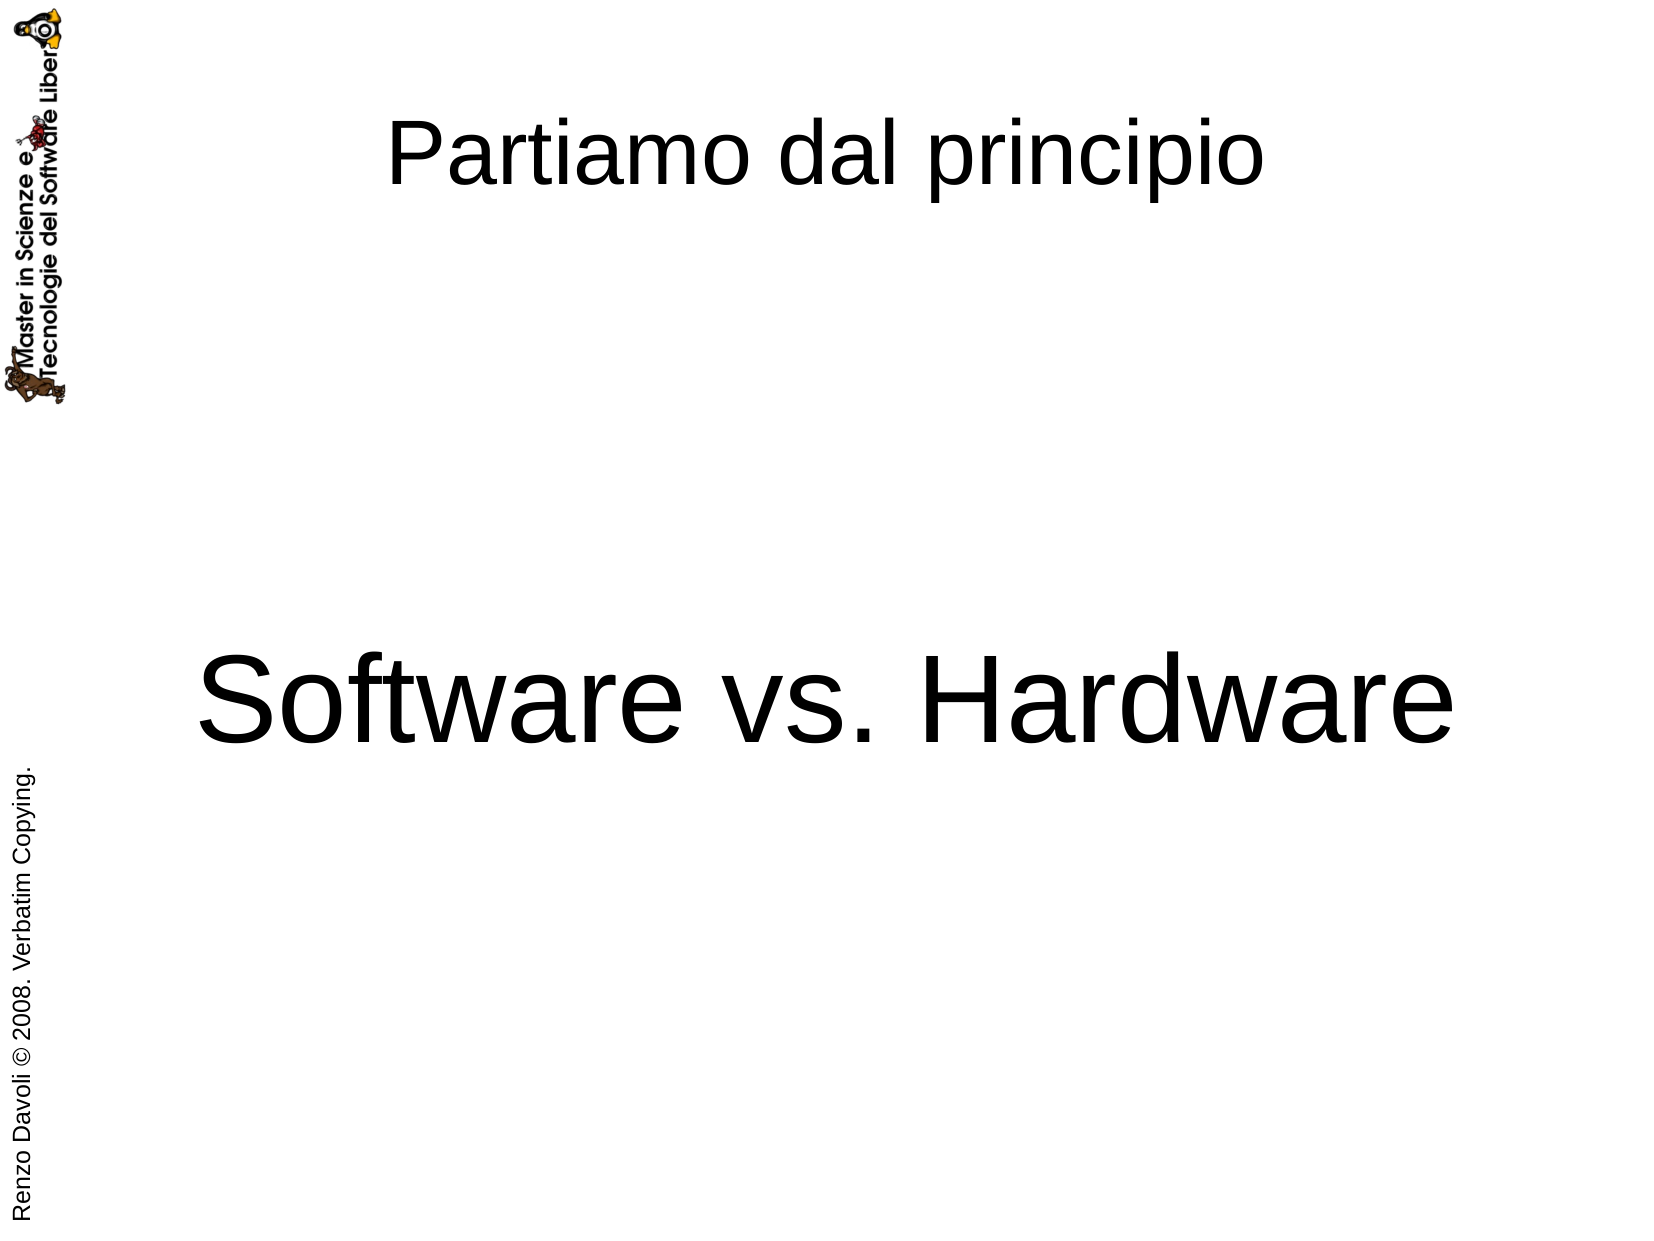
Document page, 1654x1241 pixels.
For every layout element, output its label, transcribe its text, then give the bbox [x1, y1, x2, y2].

title Partiamo dal principio [82, 49, 1571, 257]
subtitle Software vs. Hardware [82, 297, 1571, 1102]
picture [1, 2, 69, 413]
